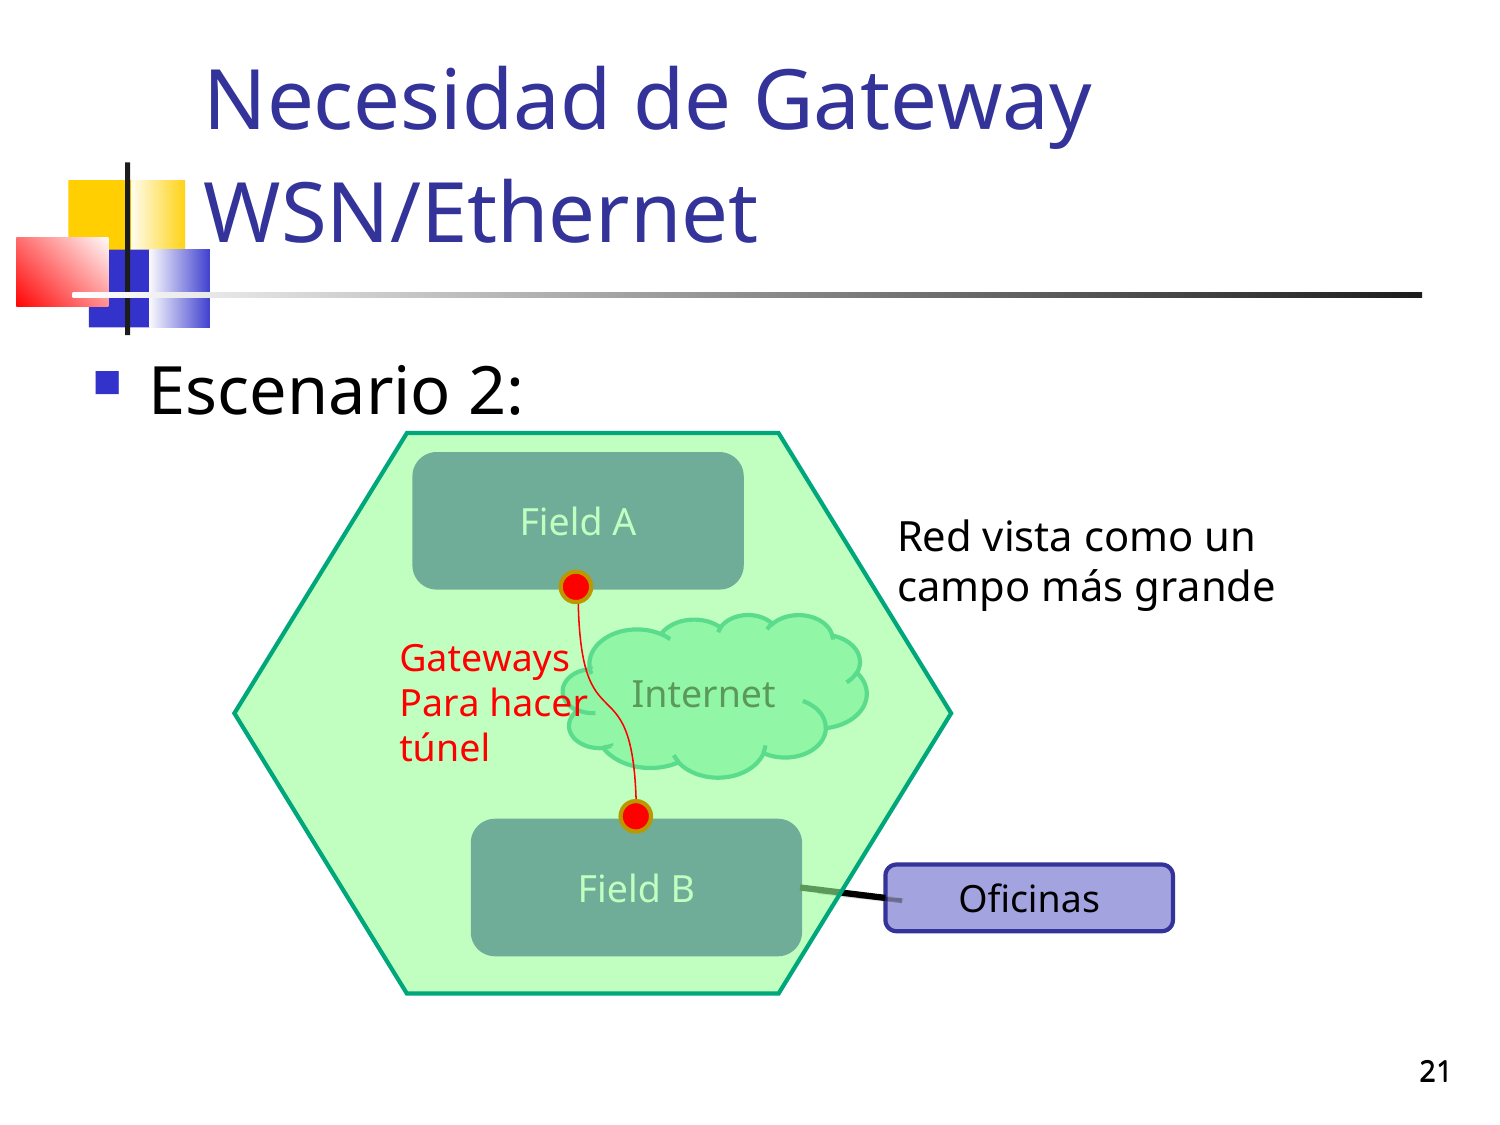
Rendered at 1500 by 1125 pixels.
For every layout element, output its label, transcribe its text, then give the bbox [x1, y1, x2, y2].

title Necesidad de Gateway WSN/Ethernet [188, 35, 1269, 276]
text_box Oficinas [885, 864, 1173, 932]
text_box [238, 436, 947, 991]
text_box <number> [1155, 1024, 1468, 1100]
list Escenario 2: [77, 335, 1353, 1011]
text_box Red vista como un campo más grande [882, 501, 1292, 618]
text_box Gateways Para hacer túnel [384, 626, 604, 778]
